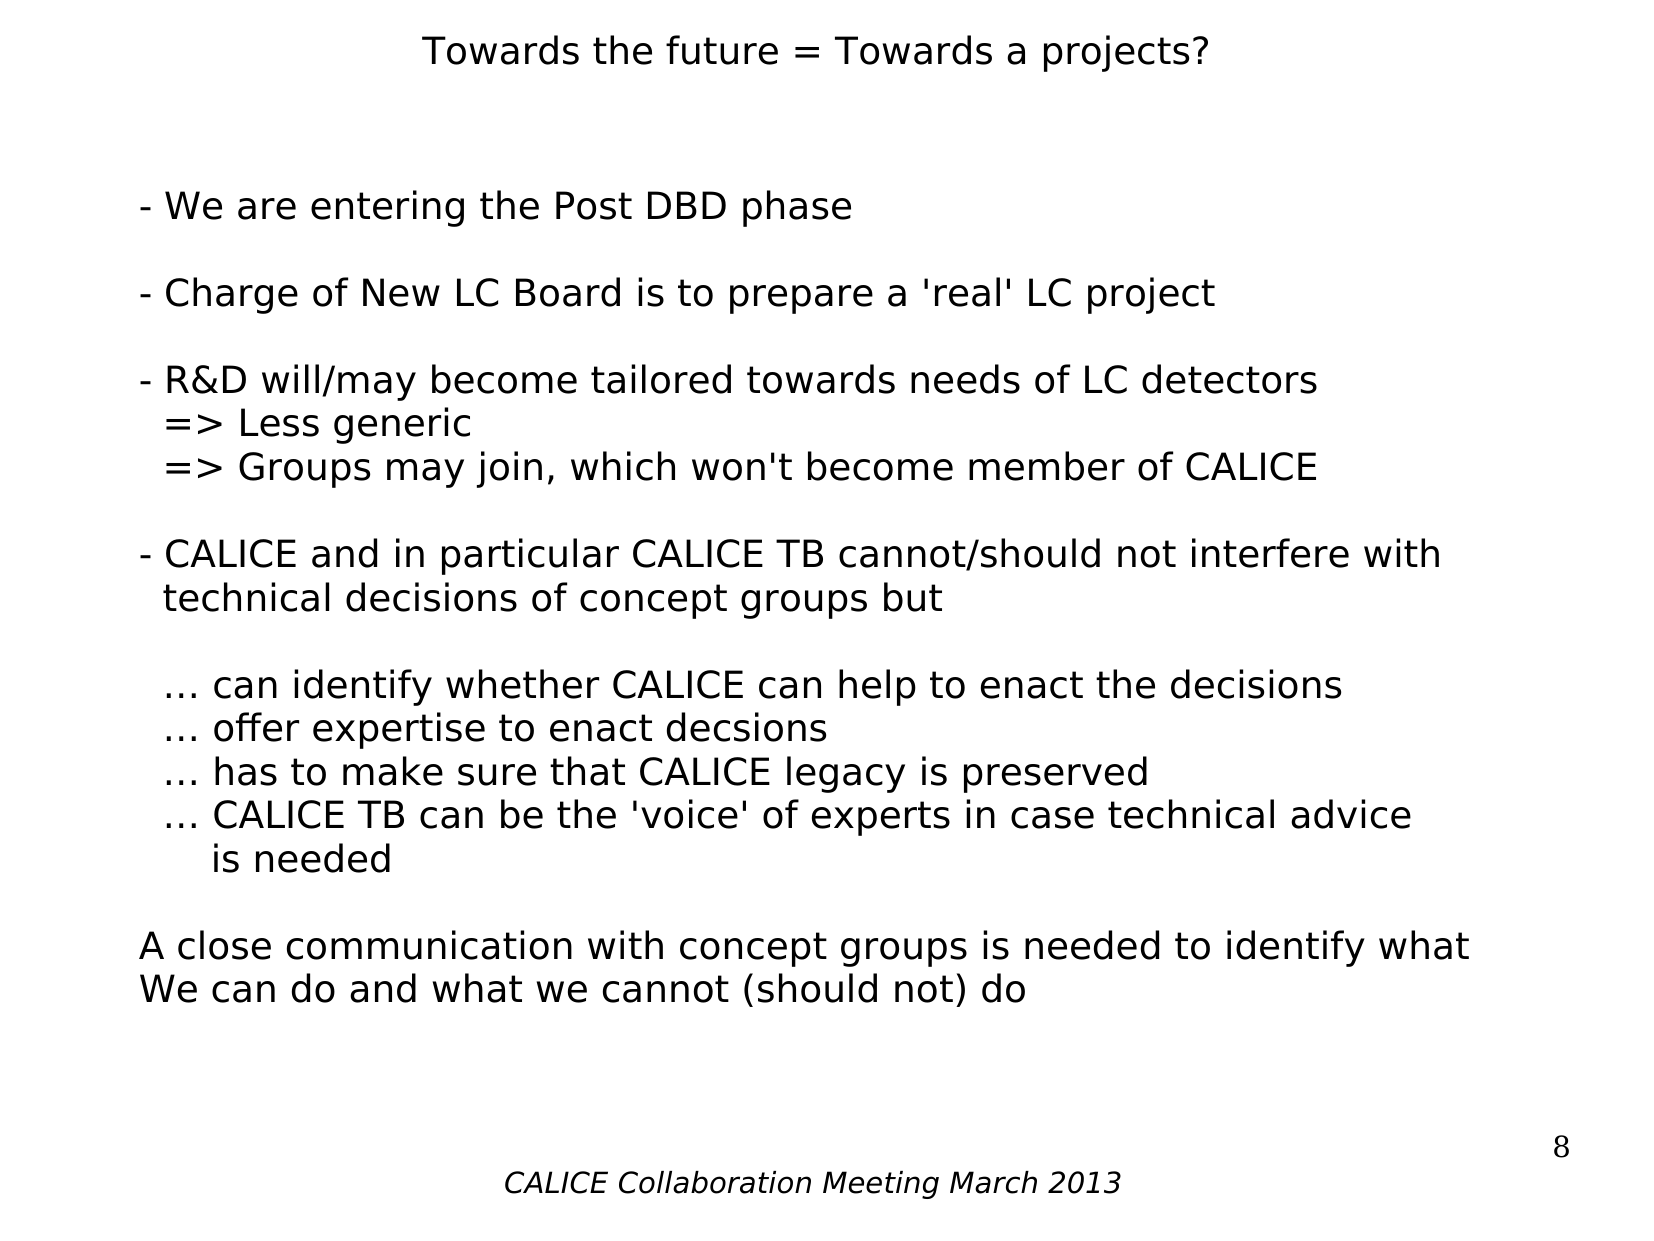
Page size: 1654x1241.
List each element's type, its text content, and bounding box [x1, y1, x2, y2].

text_box - We are entering the Post DBD phase - Charge of New LC Board is to prepare a 'real' LC project - R&D will/may become tailored towards needs of LC detectors => Less generic => Groups may join, which won't become member of CALICE - CALICE and in particular CALICE TB cannot/should not interfere with technical decisions of concept groups but … can identify whether CALICE can help to enact the decisions … offer expertise to enact decsions … has to make sure that CALICE legacy is preserved … CALICE TB can be the 'voice' of experts in case technical advice is needed A close communication with concept groups is needed to identify what We can do and what we cannot (should not) do [124, 177, 1484, 1019]
text_box Towards the future = Towards a projects? [407, 21, 1210, 81]
